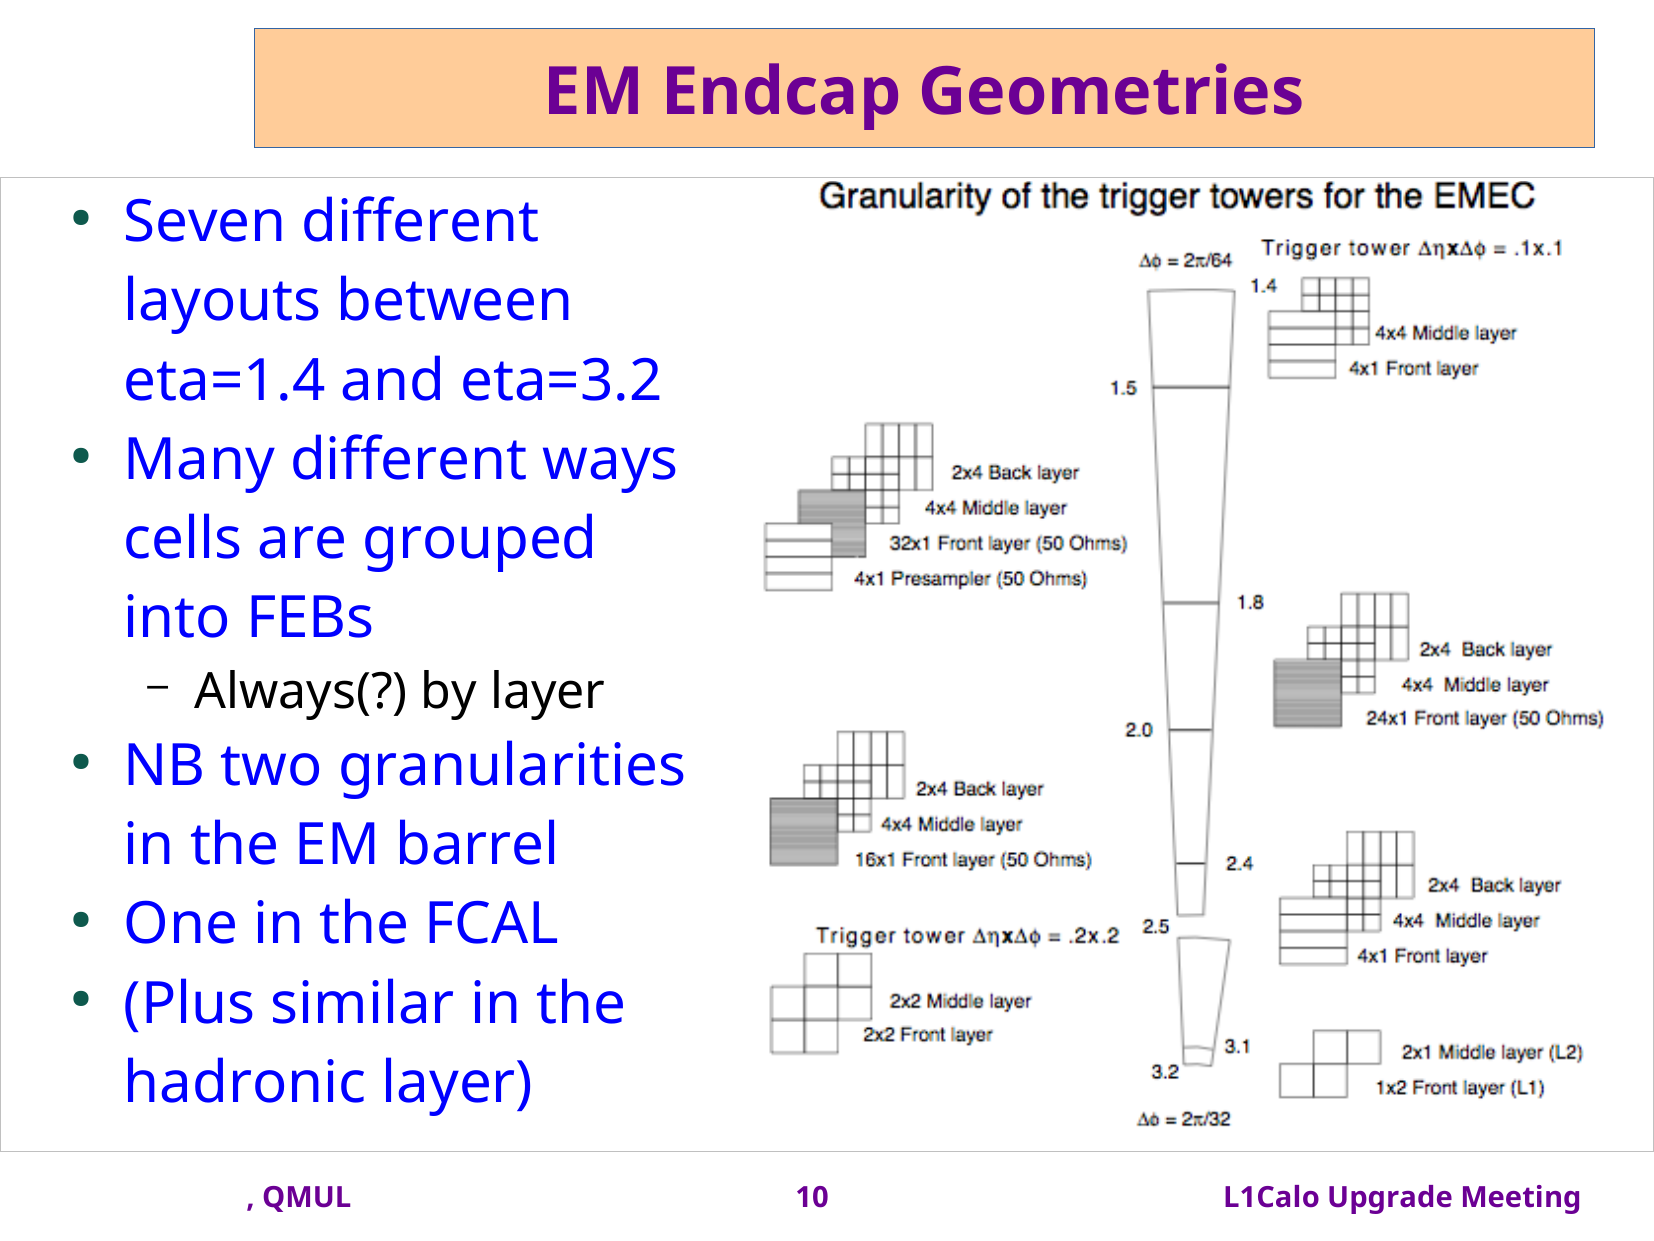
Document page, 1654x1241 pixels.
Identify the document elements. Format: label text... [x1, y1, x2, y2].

picture [697, 181, 1635, 1138]
list Seven different layouts between eta=1.4 and eta=3.2 Many different ways cells are grouped into FEBs Always(?) by layer NB two granularities in the EM barrel One in the FCAL (Plus similar in the hadronic layer) [52, 179, 695, 1143]
title EM Endcap Geometries [254, 28, 1595, 148]
